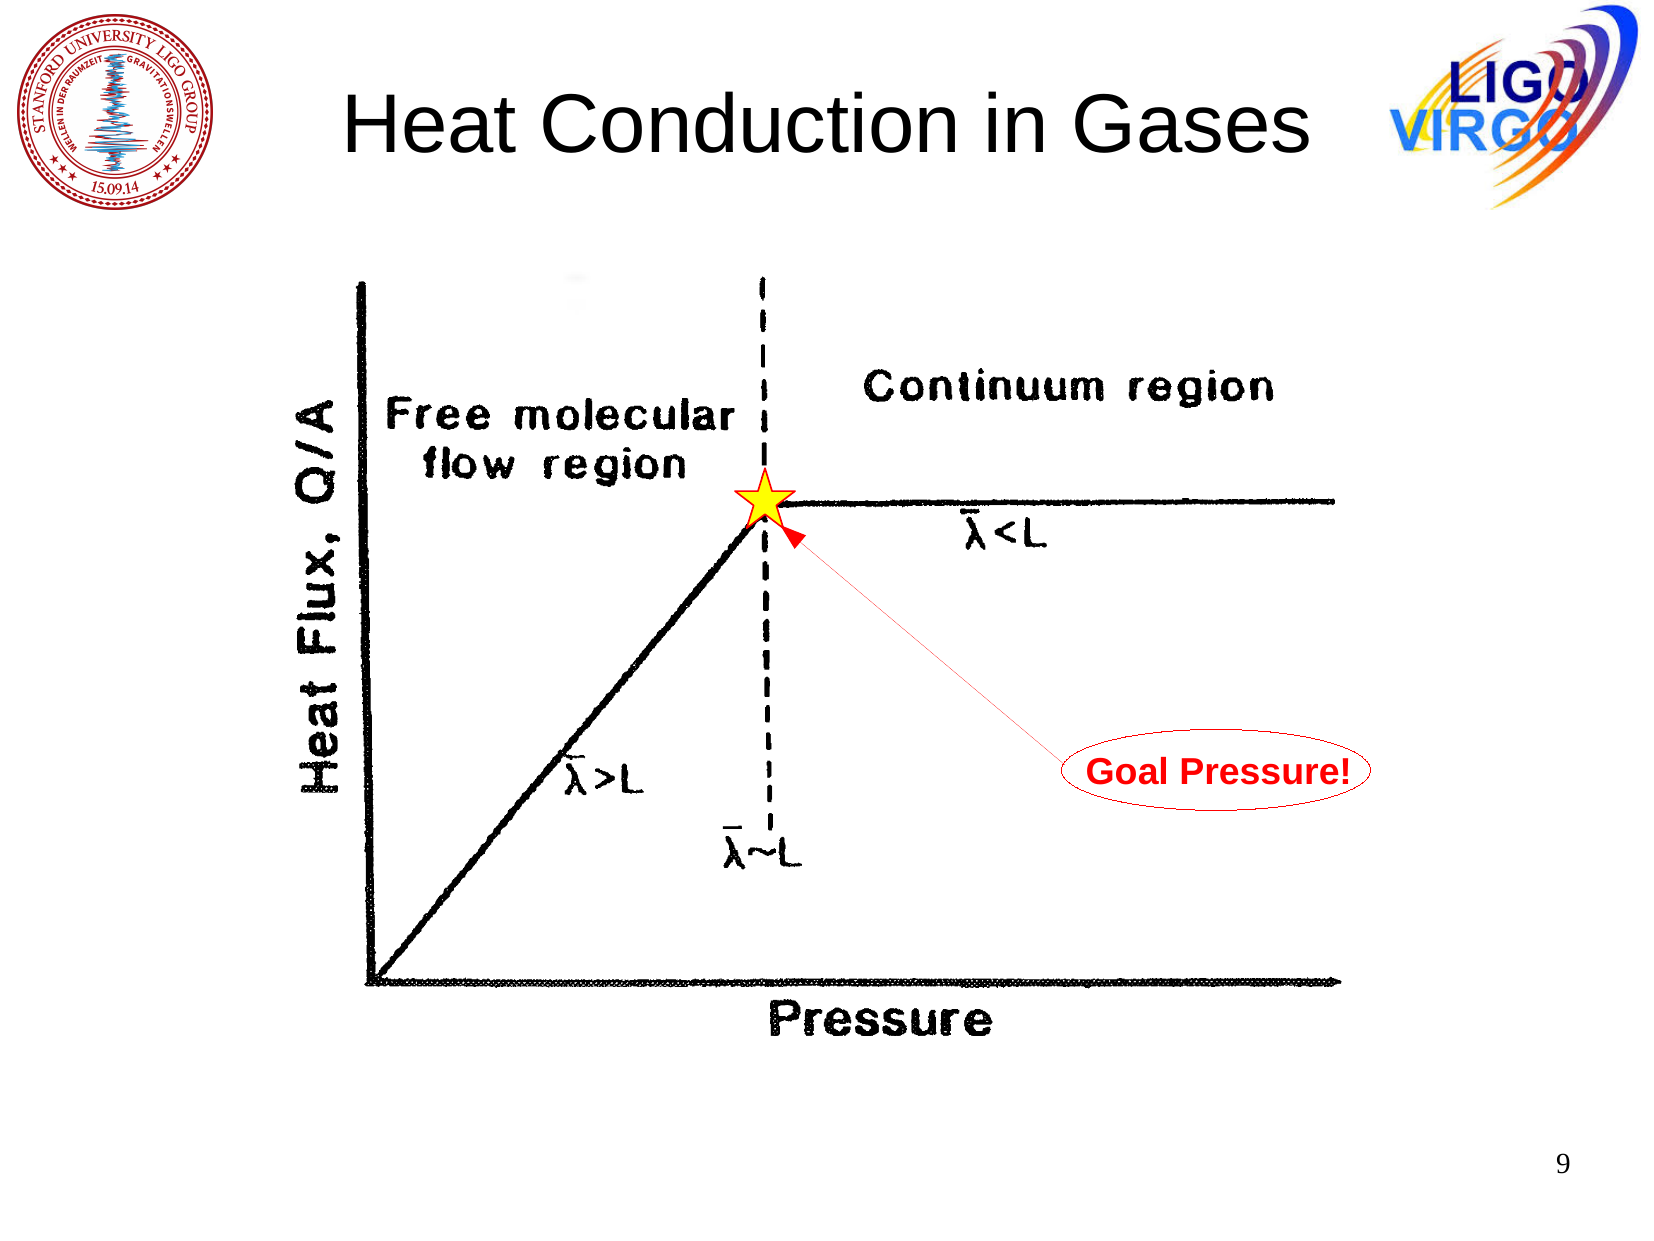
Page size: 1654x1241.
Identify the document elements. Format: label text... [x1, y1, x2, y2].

picture [281, 267, 1422, 1036]
title Heat Conduction in Gases [82, 19, 1572, 227]
picture [1372, 0, 1654, 210]
picture [17, 14, 213, 210]
text_box [735, 468, 796, 529]
text_box Goal Pressure! [1076, 741, 1362, 802]
